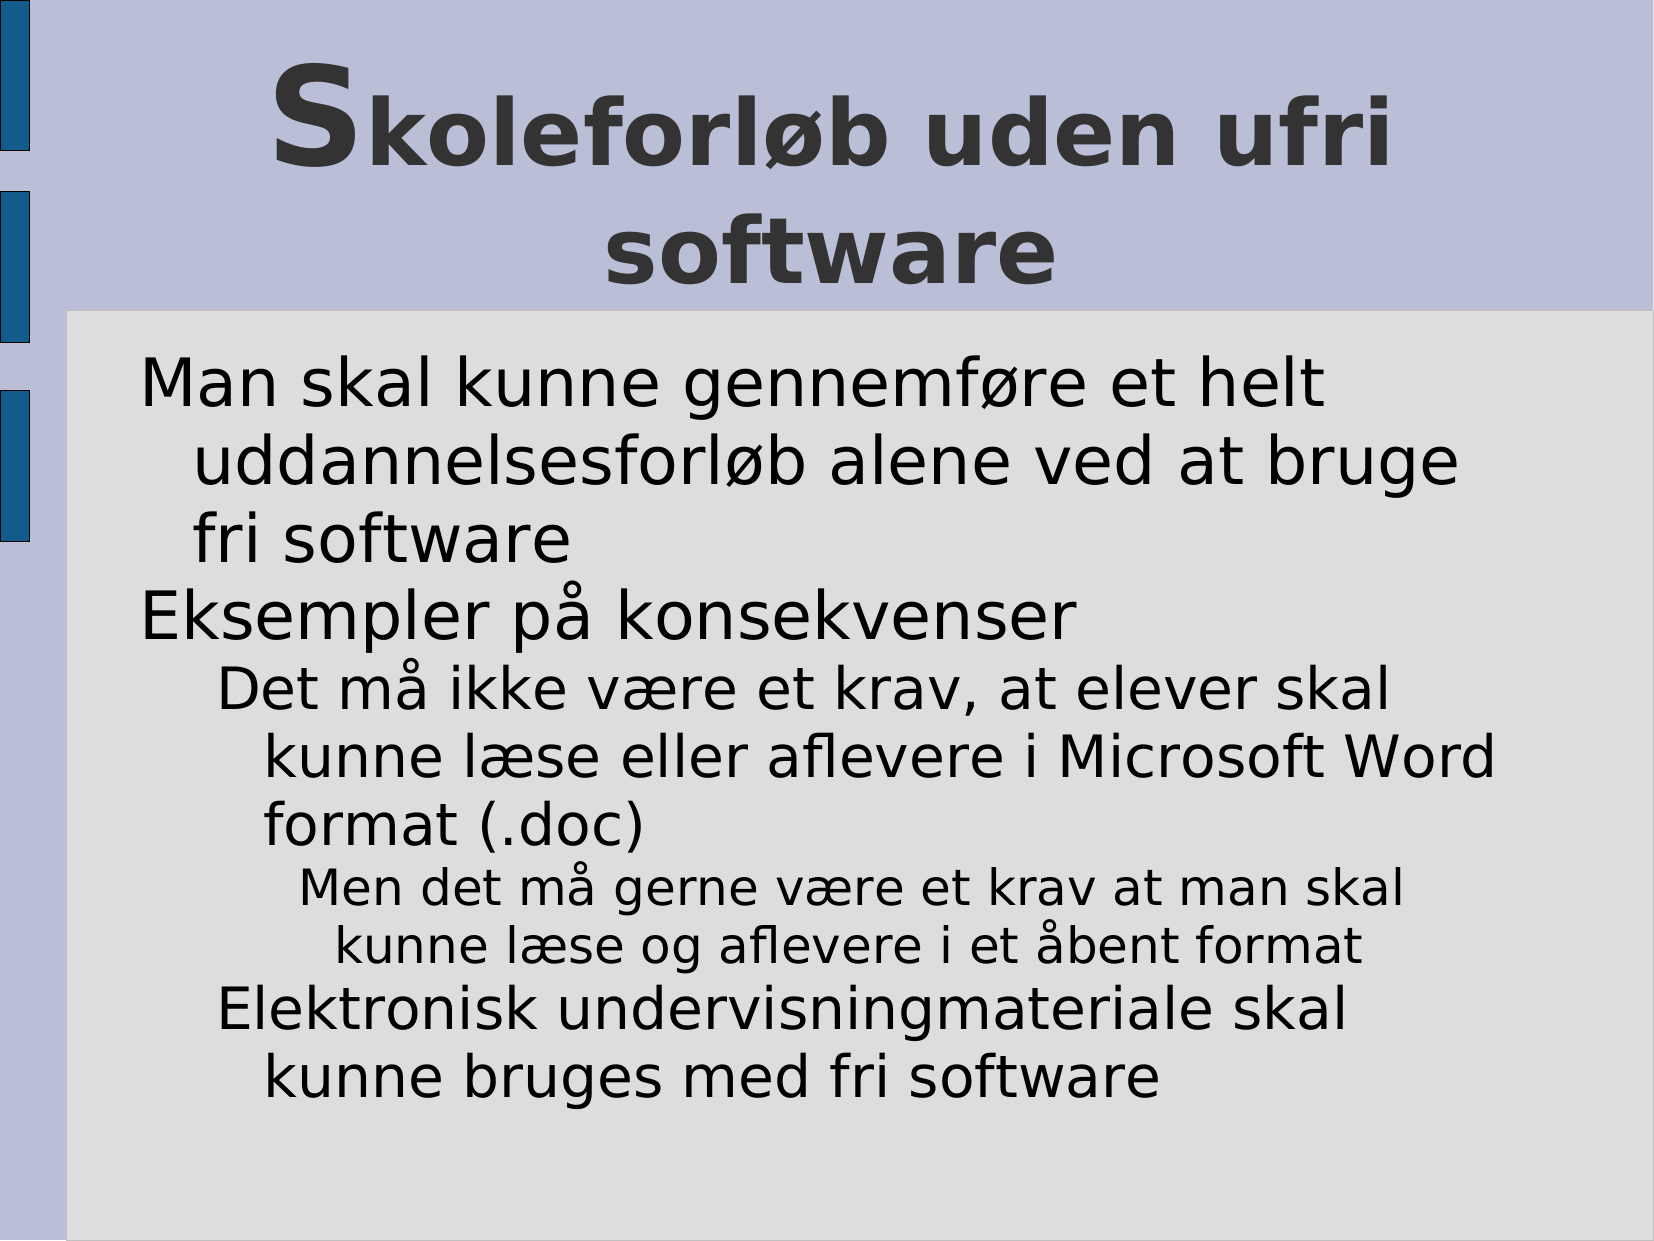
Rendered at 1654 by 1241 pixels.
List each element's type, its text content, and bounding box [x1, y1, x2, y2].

list Man skal kunne gennemføre et helt uddannelsesforløb alene ved at bruge fri software Eksempler på konsekvenser Det må ikke være et krav, at elever skal kunne læse eller aflevere i Microsoft Word format (.doc) Men det må gerne være et krav at man skal kunne læse og aflevere i et åbent format Elektronisk undervisningmateriale skal kunne bruges med fri software [121, 344, 1534, 1127]
title Skoleforløb uden ufri software [125, 37, 1538, 305]
